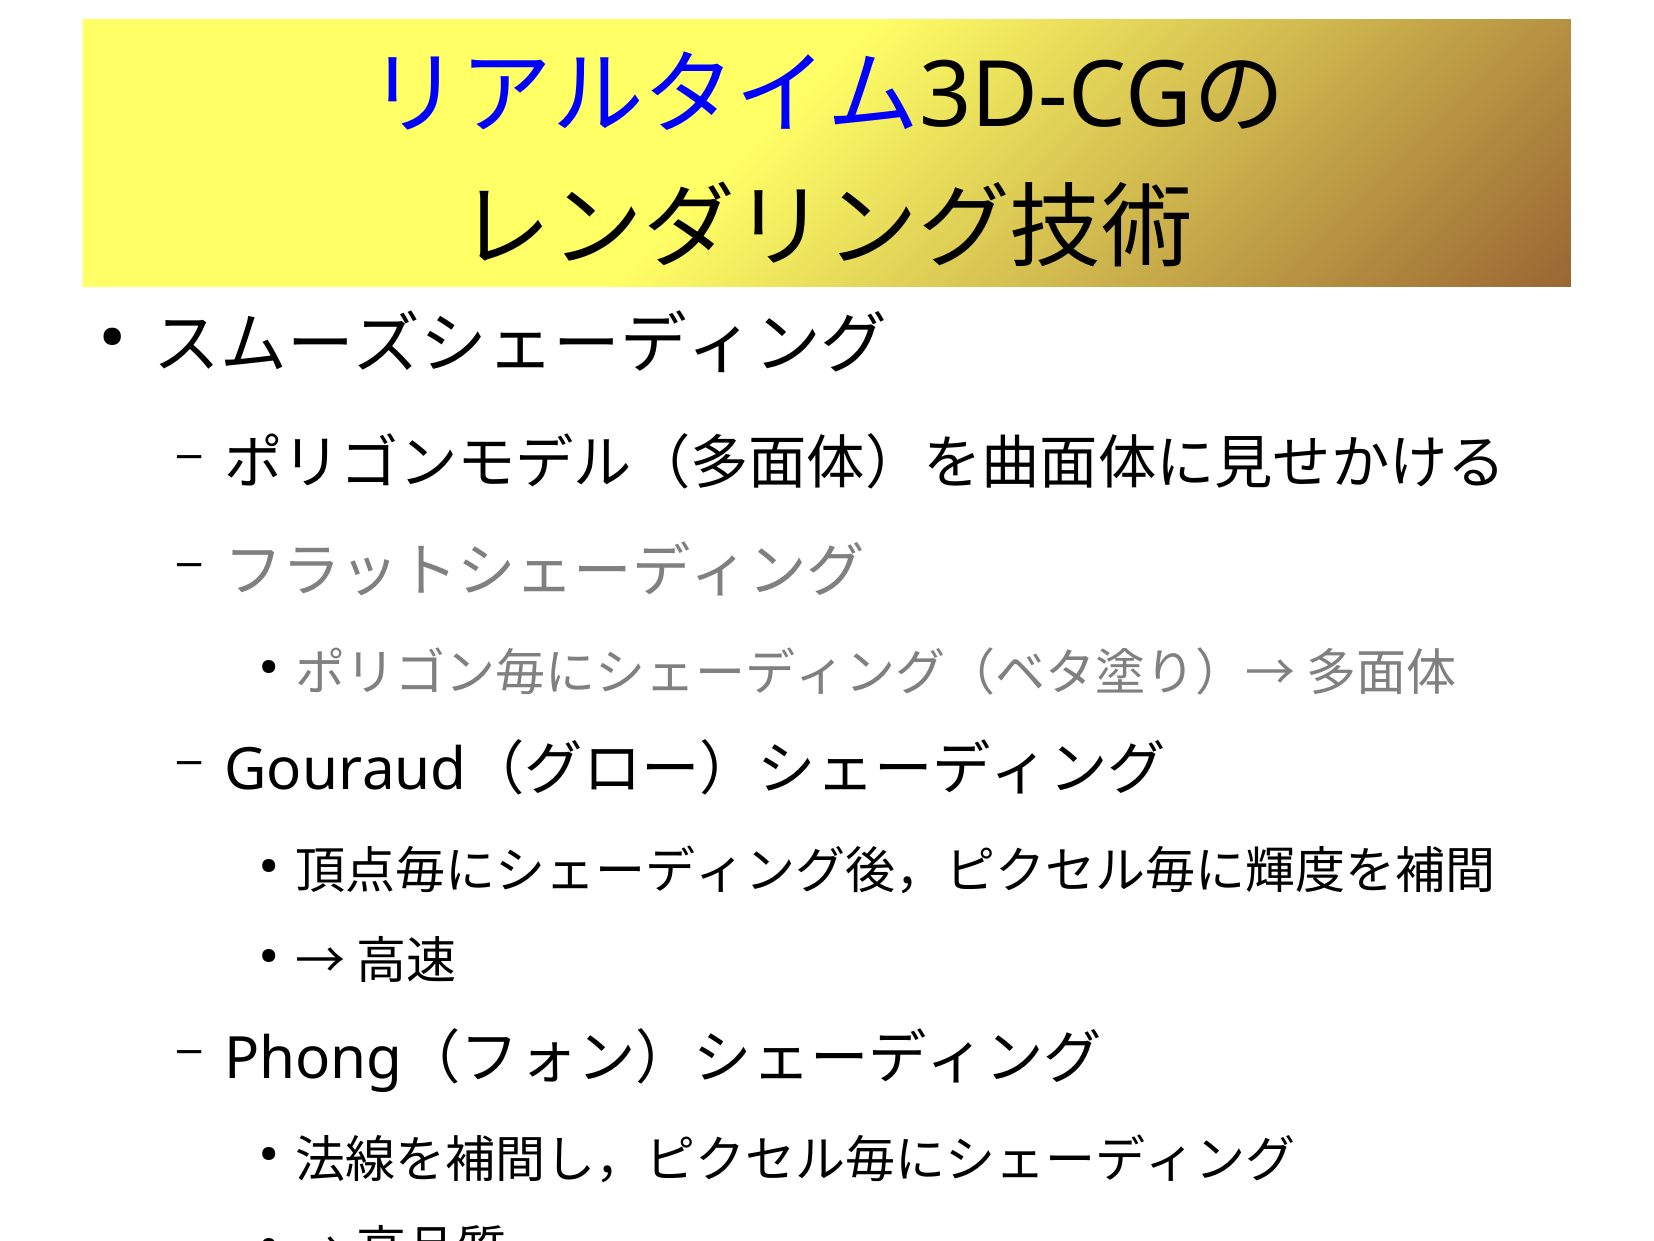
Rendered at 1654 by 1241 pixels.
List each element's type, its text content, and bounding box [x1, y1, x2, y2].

list スムーズシェーディング ポリゴンモデル（多面体）を曲面体に見せかける フラットシェーディング ポリゴン毎にシェーディング（ベタ塗り）→ 多面体 Gouraud（グロー）シェーディング 頂点毎にシェーディング後，ピクセル毎に輝度を補間 → 高速 Phong（フォン）シェーディング 法線を補間し，ピクセル毎にシェーディング → 高品質 [82, 290, 1571, 1145]
title リアルタイム3D-CGの レンダリング技術 [82, 42, 1571, 264]
